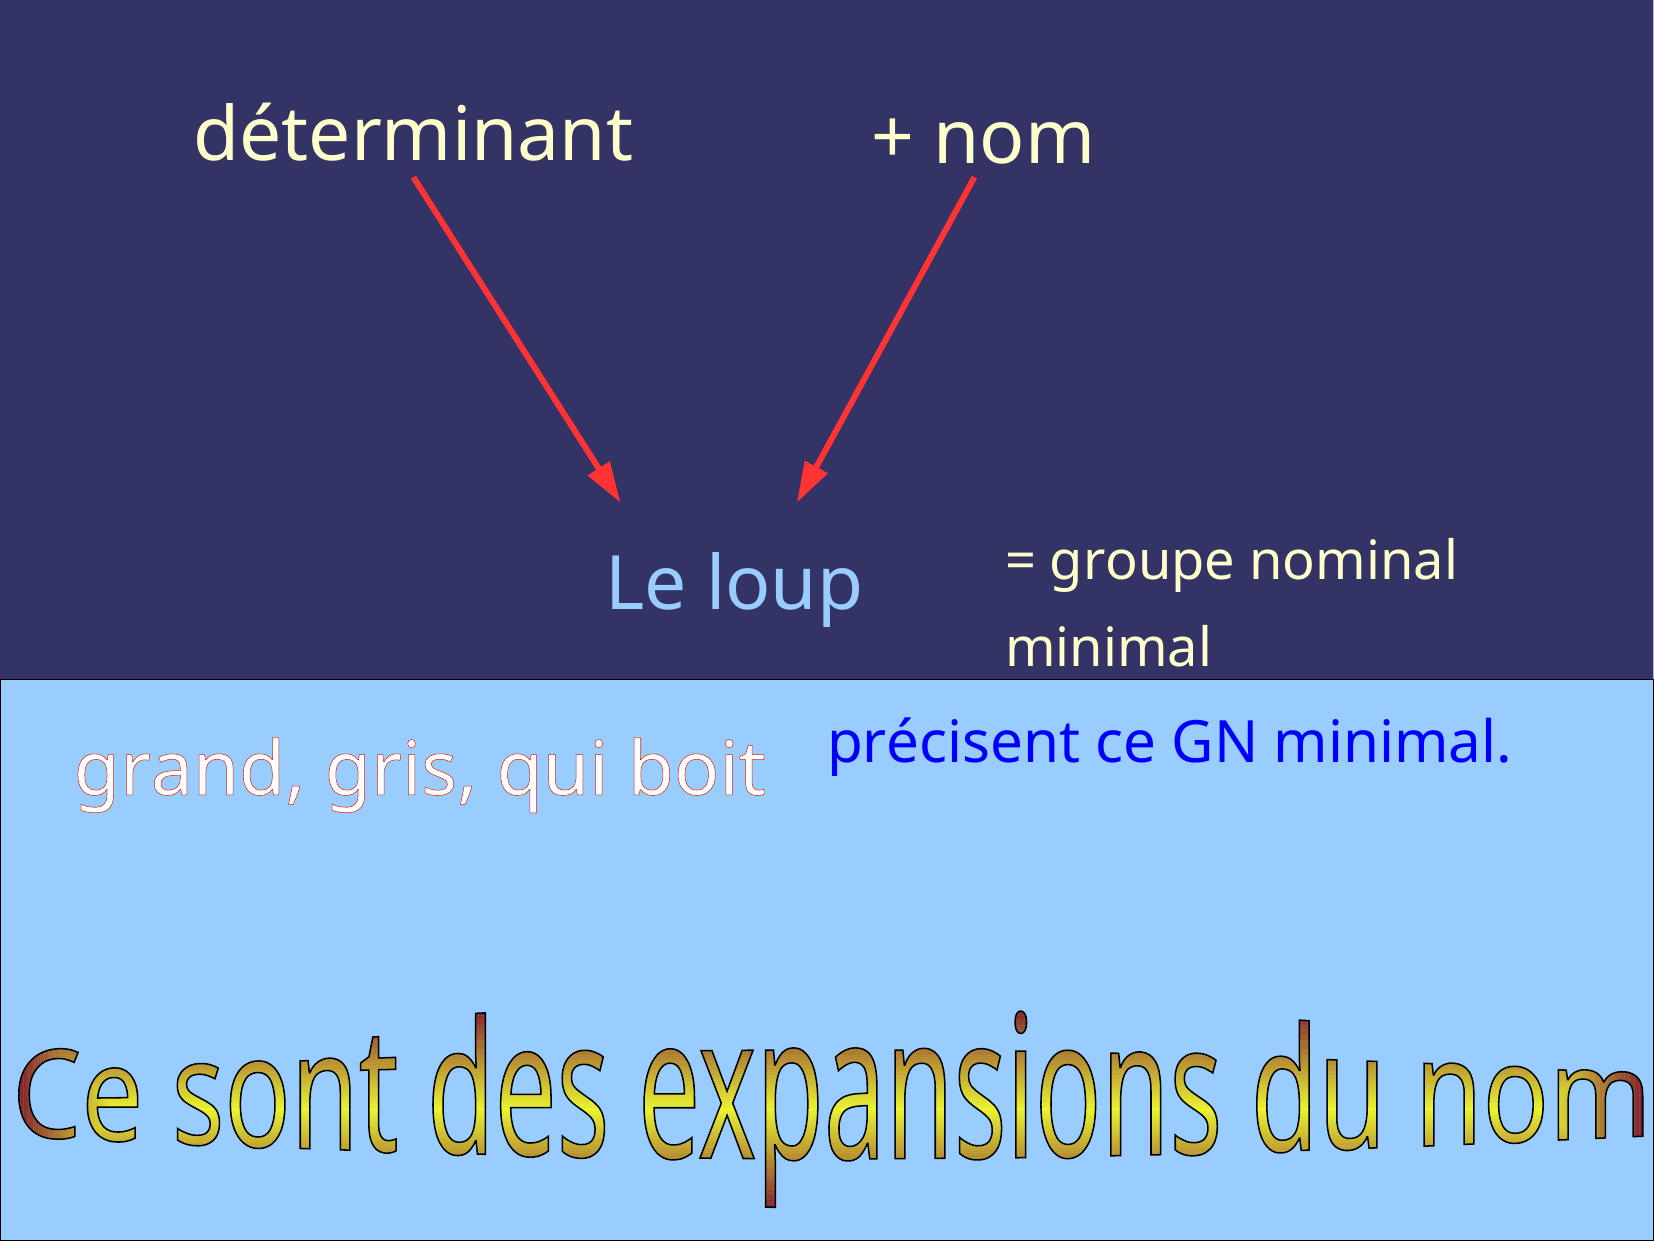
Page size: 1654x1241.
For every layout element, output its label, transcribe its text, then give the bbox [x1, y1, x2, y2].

text_box Ce sont des expansions du nom [765, 1047, 818, 1208]
text_box Ce sont des expansions du nom [895, 1048, 945, 1159]
text_box Le loup [590, 472, 1004, 627]
text_box Ce sont des expansions du nom [1488, 1066, 1544, 1144]
text_box Ce sont des expansions du nom [644, 1048, 695, 1160]
text_box Ce sont des expansions du nom [18, 1048, 79, 1140]
text_box Ce sont des expansions du nom [1175, 1053, 1218, 1156]
text_box Ce sont des expansions du nom [562, 1050, 605, 1159]
text_box Ce sont des expansions du nom [177, 1063, 220, 1146]
text_box Ce sont des expansions du nom [300, 1058, 350, 1151]
text_box Ce sont des expansions du nom [432, 1012, 486, 1156]
text_box Ce sont des expansions du nom [1256, 1020, 1310, 1153]
text_box Ce sont des expansions du nom [87, 1067, 138, 1143]
text_box Ce sont des expansions du nom [699, 1050, 755, 1159]
text_box grand, gris, qui boit [59, 679, 793, 811]
text_box = groupe nominal minimal [990, 501, 1506, 681]
text_box Ce sont des expansions du nom [829, 1047, 877, 1161]
text_box [0, 88, 508, 333]
text_box Ce sont des expansions du nom [1424, 1063, 1474, 1147]
text_box Ce sont des expansions du nom [500, 1051, 552, 1158]
text_box déterminant [152, 22, 680, 178]
text_box + nom [856, 59, 1211, 179]
text_box Ce sont des expansions du nom [1040, 1050, 1096, 1159]
text_box [0, 679, 1654, 1241]
text_box Ce sont des expansions du nom [360, 1036, 397, 1154]
text_box Ce sont des expansions du nom [1015, 1051, 1026, 1158]
text_box Ce sont des expansions du nom [959, 1048, 1002, 1160]
text_box Ce sont des expansions du nom [230, 1060, 285, 1149]
text_box précisent ce GN minimal. [797, 679, 1654, 964]
text_box [419, 88, 969, 333]
text_box Ce sont des expansions du nom [1558, 1069, 1643, 1141]
text_box Ce sont des expansions du nom [1110, 1051, 1161, 1156]
text_box Ce sont des expansions du nom [1327, 1059, 1377, 1151]
text_box [894, 88, 1654, 333]
